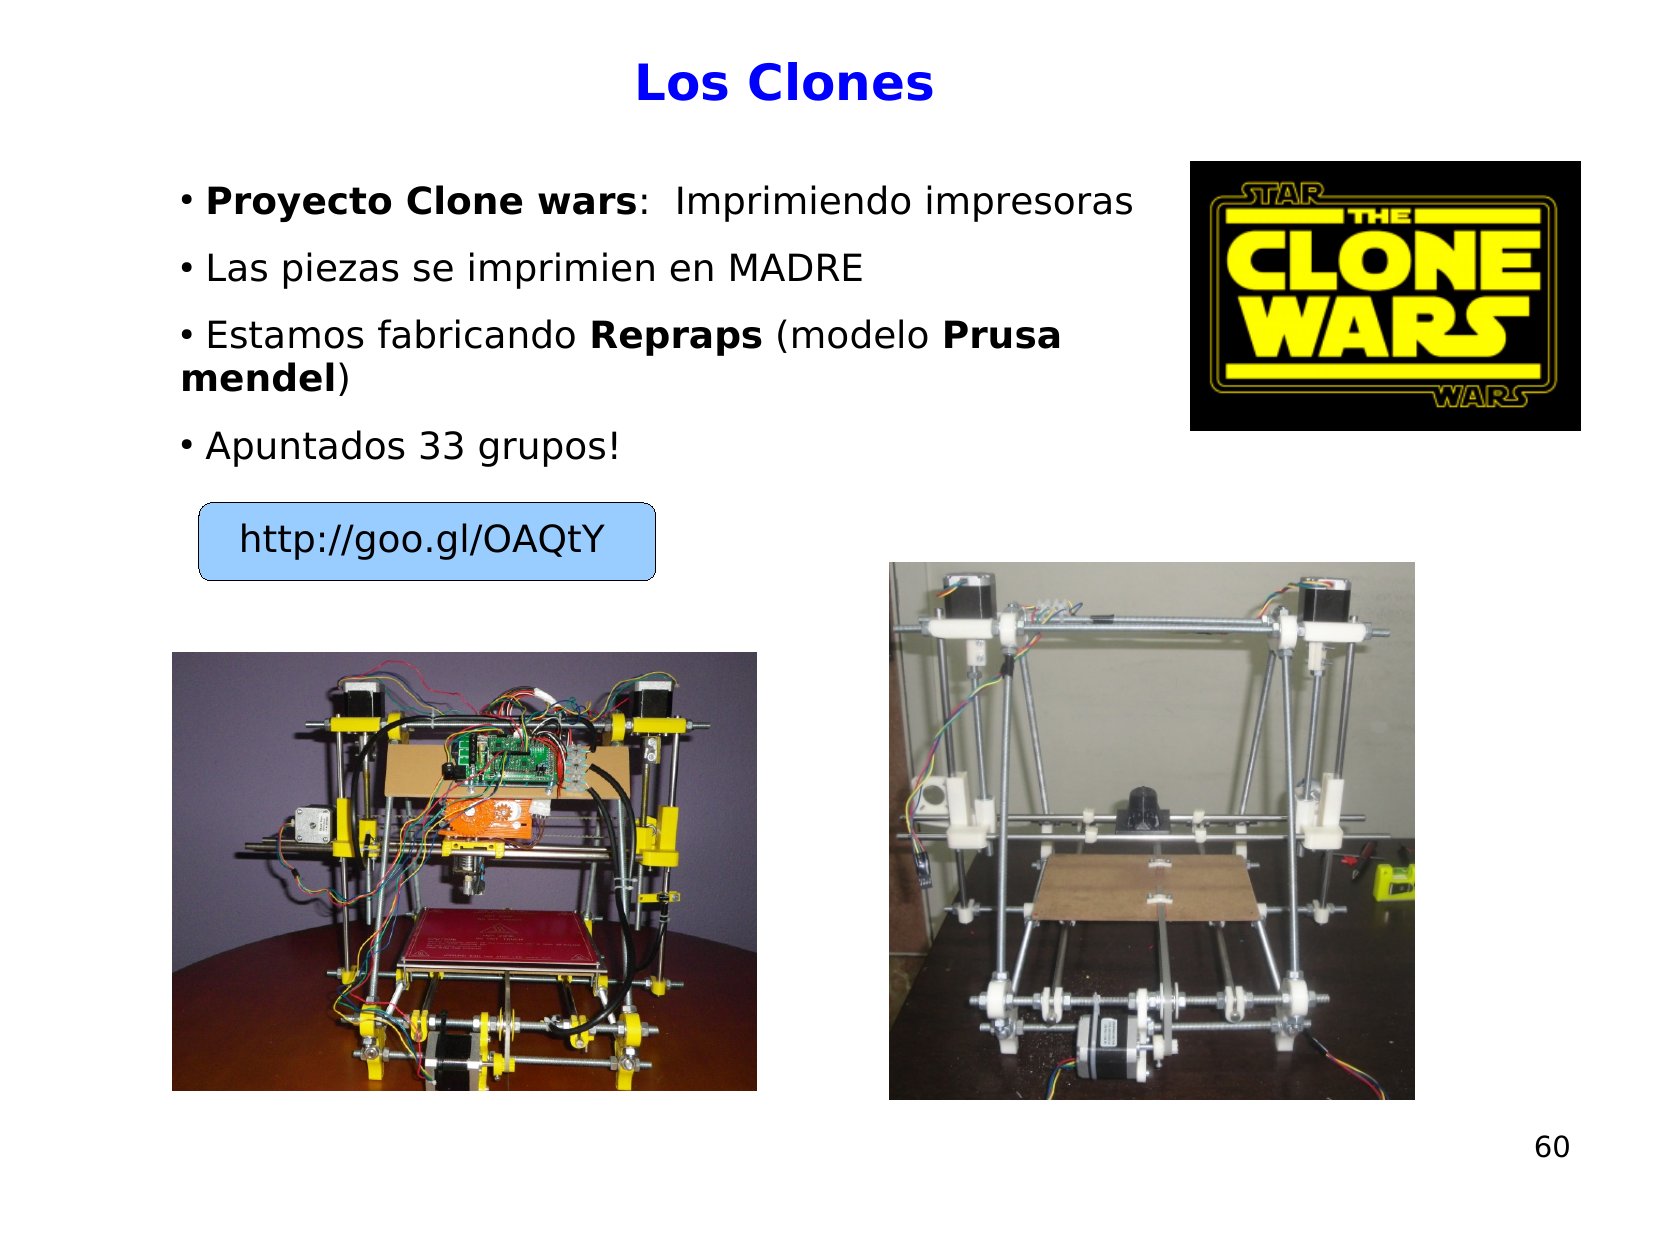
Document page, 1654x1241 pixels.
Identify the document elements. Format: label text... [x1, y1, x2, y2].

picture [172, 652, 757, 1091]
text_box http://goo.gl/OAQtY [224, 510, 632, 569]
picture [889, 562, 1415, 1100]
text_box Los Clones [619, 46, 951, 120]
picture [1190, 161, 1581, 431]
text_box [198, 502, 656, 581]
text_box Proyecto Clone wars: Imprimiendo impresoras Las piezas se imprimien en MADRE Estamos fabricando Repraps (modelo Prusa mendel) Apuntados 33 grupos! [165, 172, 1171, 476]
